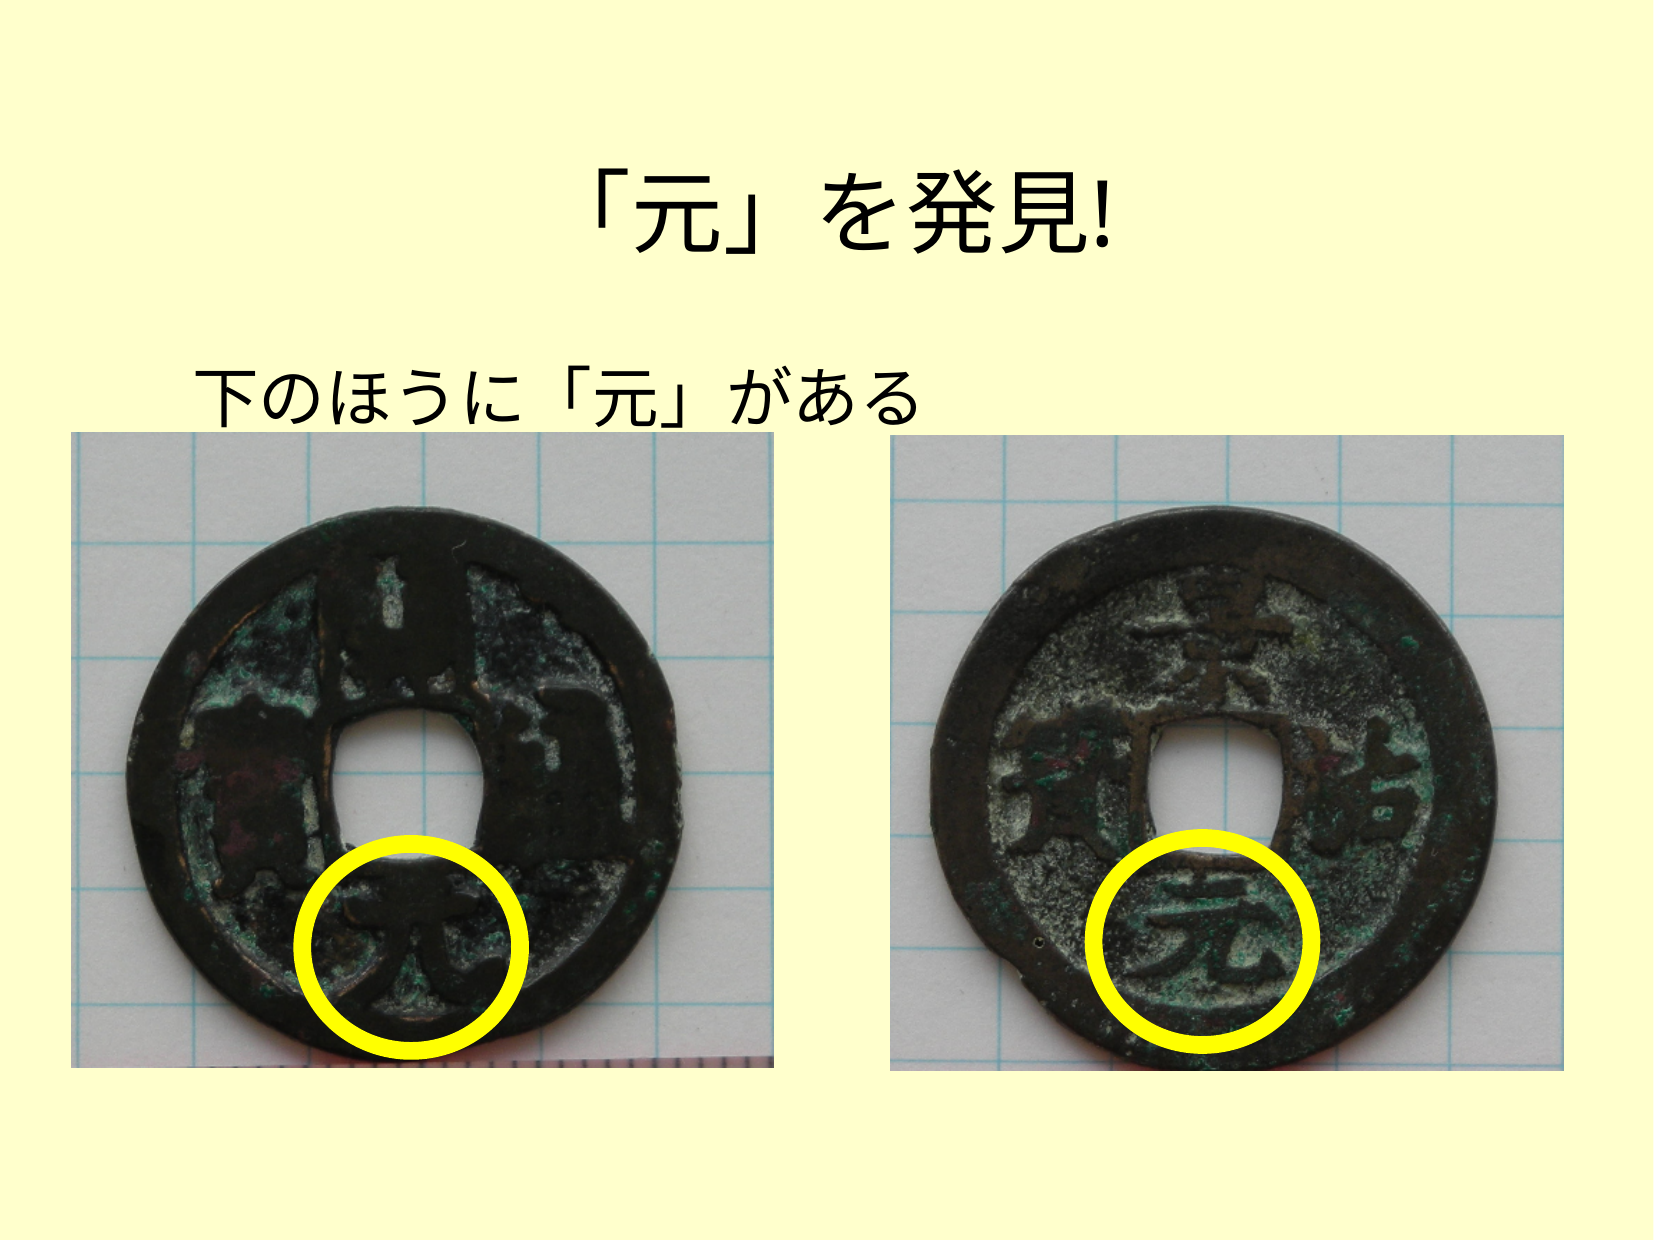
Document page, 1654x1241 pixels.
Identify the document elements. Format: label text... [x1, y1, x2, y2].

list 下のほうに「元」がある [121, 344, 1534, 419]
title 「元」を発見! [121, 110, 1534, 303]
picture [890, 435, 1564, 1071]
picture [71, 432, 774, 1068]
